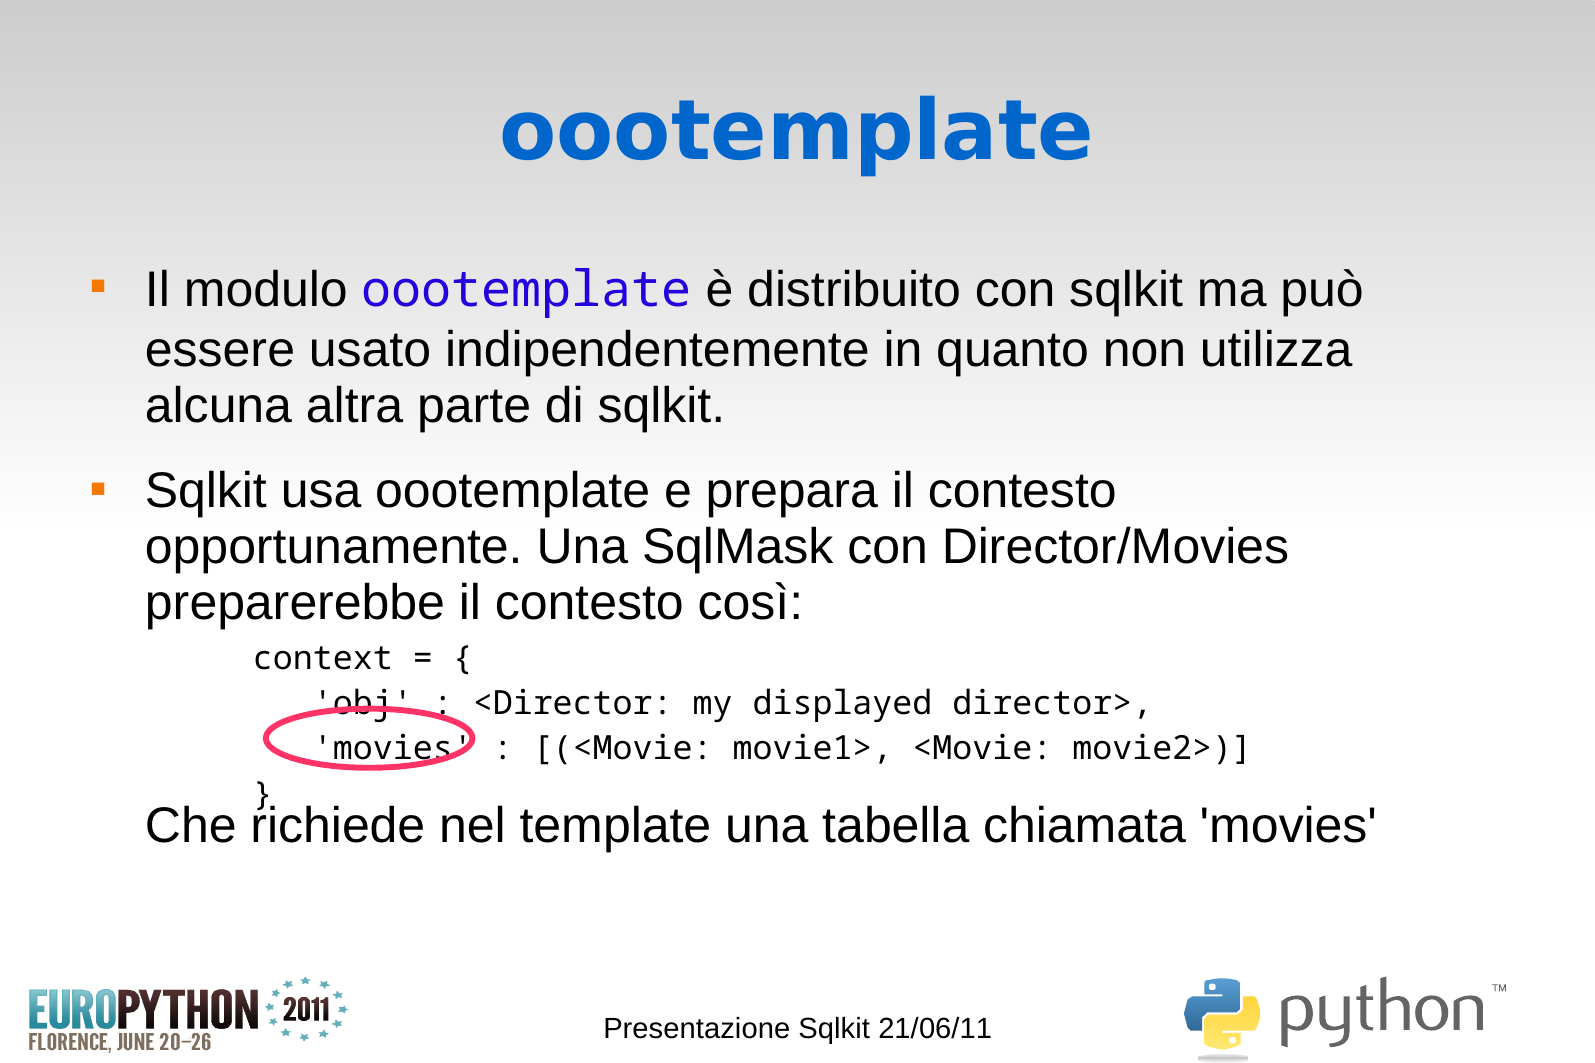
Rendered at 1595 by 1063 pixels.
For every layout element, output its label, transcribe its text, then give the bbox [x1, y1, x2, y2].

list Il modulo oootemplate è distribuito con sqlkit ma può essere usato indipendentemente in quanto non utilizza alcuna altra parte di sqlkit. Sqlkit usa oootemplate e prepara il contesto opportunamente. Una SqlMask con Director/Movies preparerebbe il contesto così: Che richiede nel template una tabella chiamata 'movies' [74, 253, 1510, 1025]
text_box [265, 708, 473, 768]
text_box context = { 'obj' : <Director: my displayed director>, 'movies' : [(<Movie: movie1>, <Movie: movie2>)] } [238, 626, 1366, 796]
picture [29, 974, 355, 1058]
title oootemplate [79, 49, 1515, 213]
